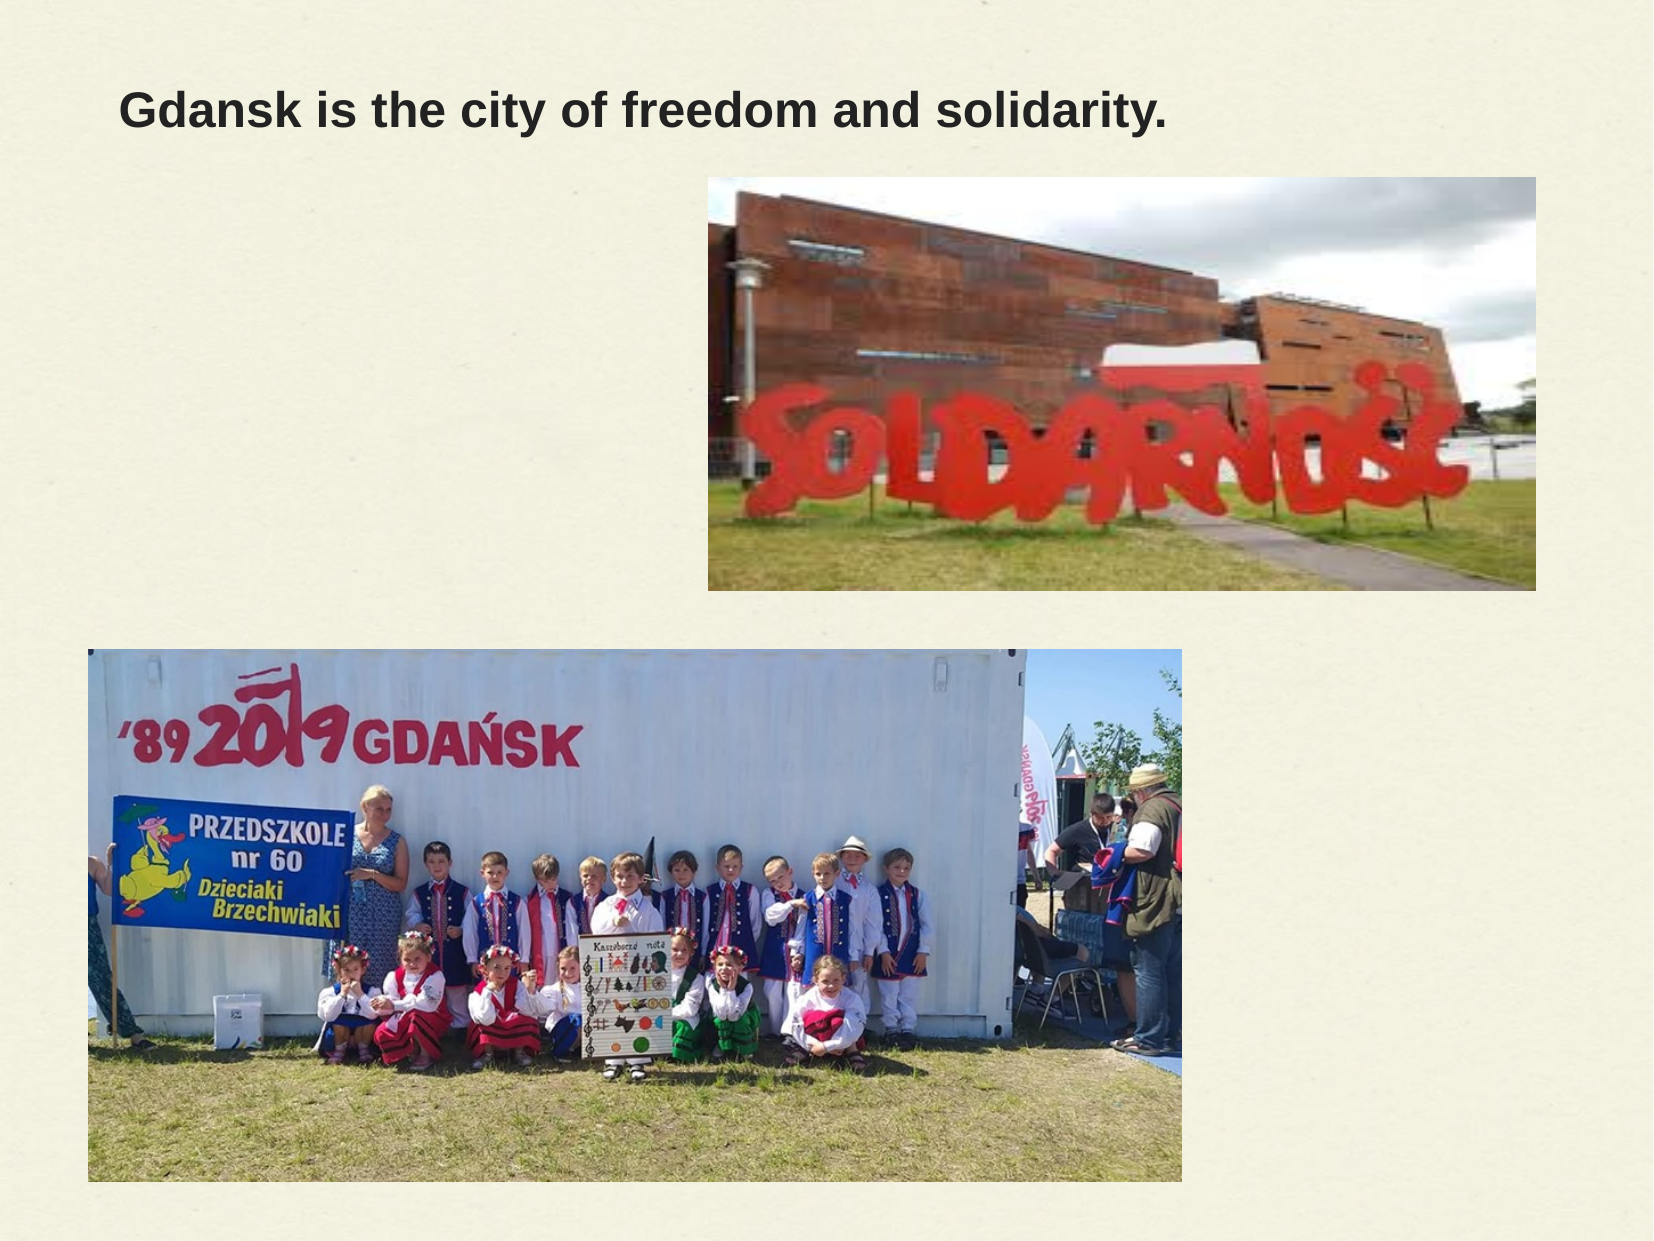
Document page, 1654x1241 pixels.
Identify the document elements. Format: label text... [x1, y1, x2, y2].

picture [0, 0, 1654, 1241]
title Gdansk is the city of freedom and solidarity. [0, 14, 1388, 207]
